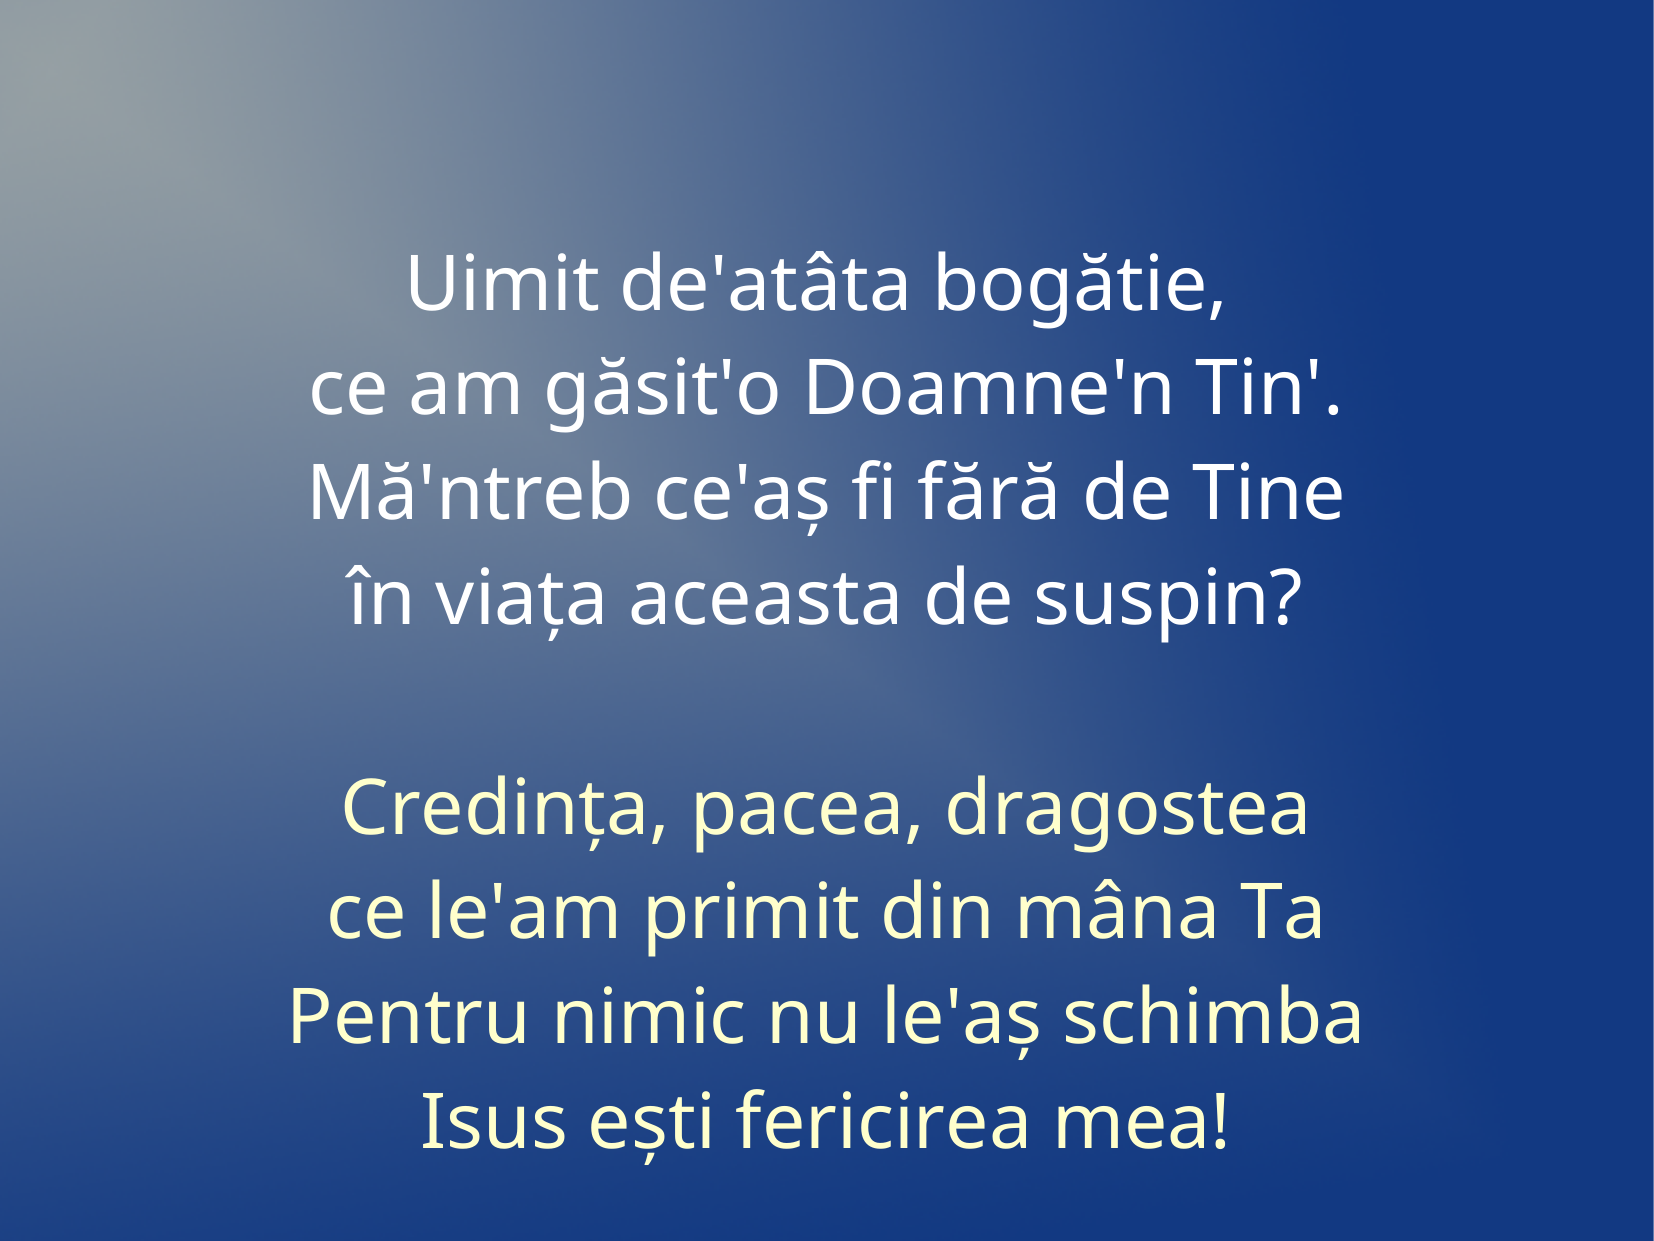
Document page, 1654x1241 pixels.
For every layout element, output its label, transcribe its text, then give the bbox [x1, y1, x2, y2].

picture [0, 0, 1654, 1241]
subtitle Uimit de'atâta bogătie, ce am găsit'o Doamne'n Tin'. Mă'ntreb ce'aş fi fără de Tine în viaţa aceasta de suspin? Credinţa, pacea, dragostea ce le'am primit din mâna Ta Pentru nimic nu le'aş schimba Isus eşti fericirea mea! [82, 276, 1571, 1123]
